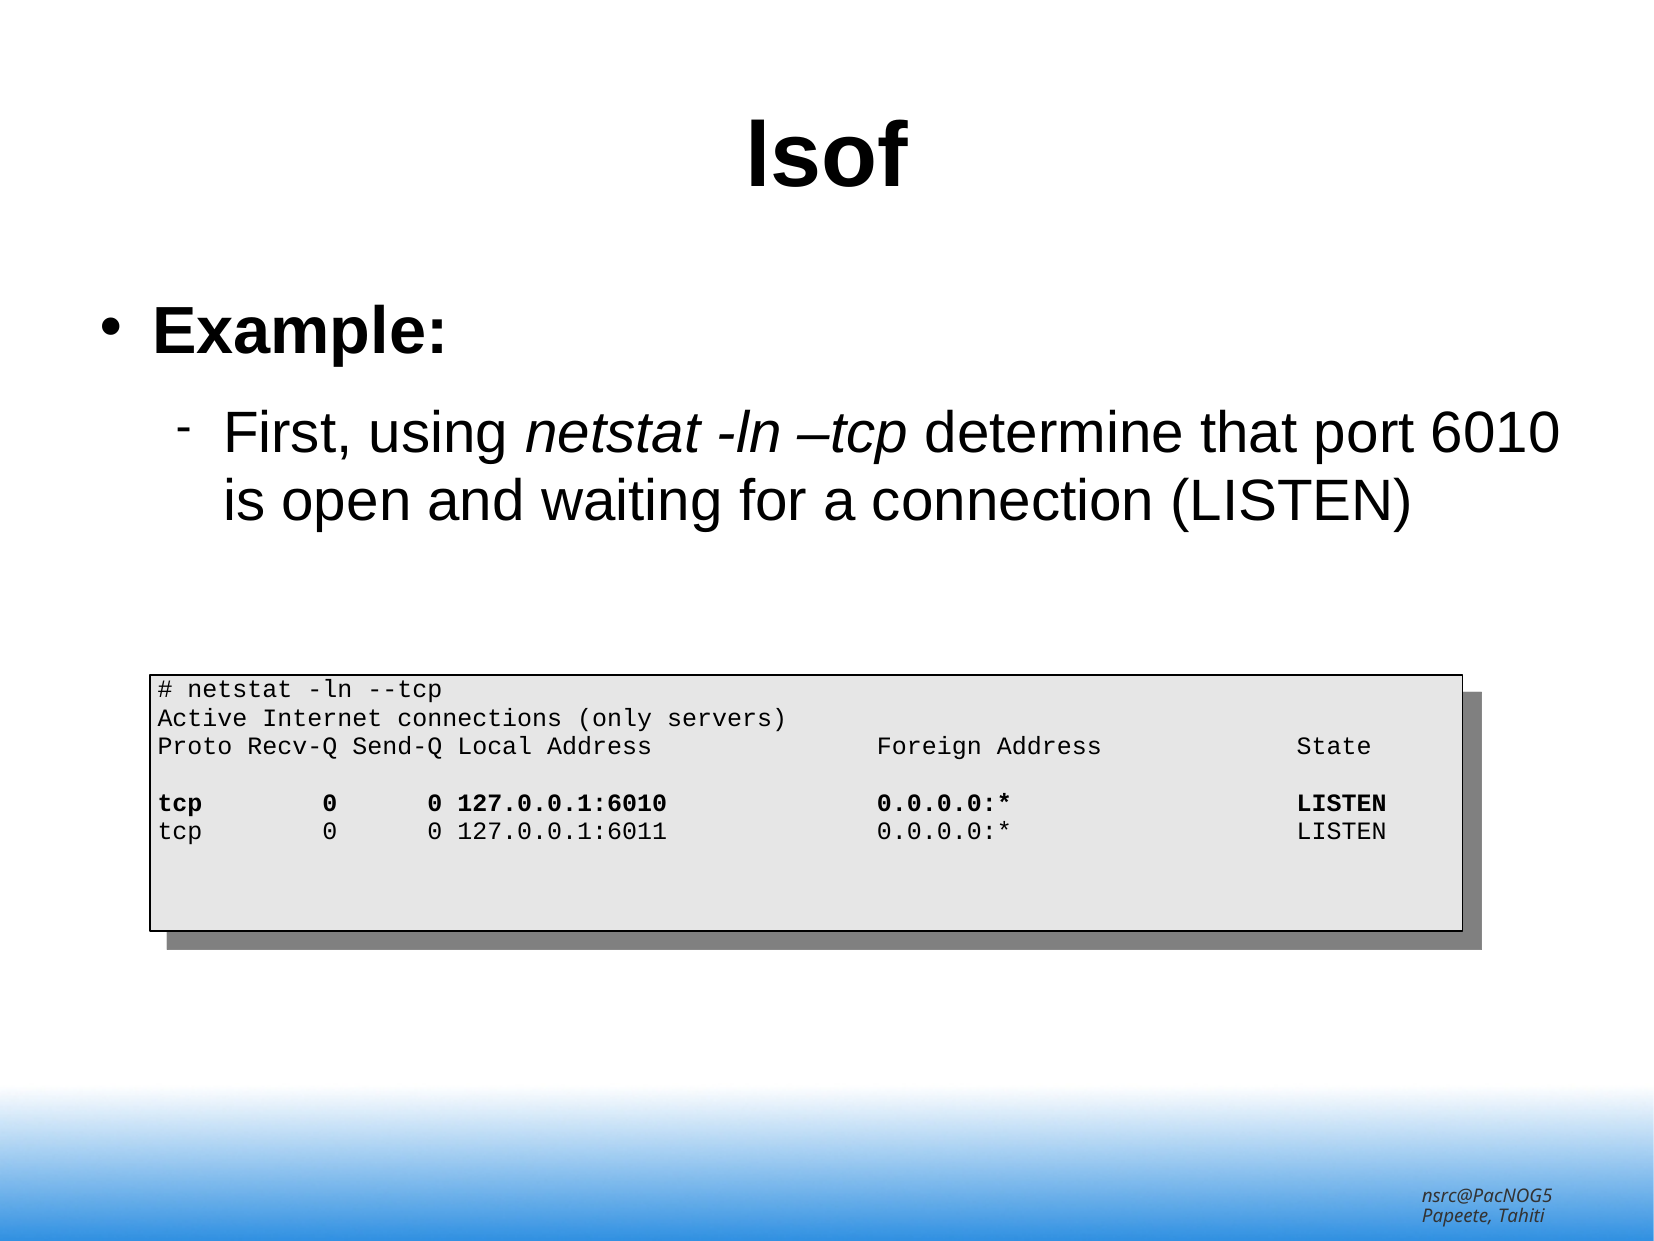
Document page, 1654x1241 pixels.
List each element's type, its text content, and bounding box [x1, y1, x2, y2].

text_box # netstat -ln --tcp Active Internet connections (only servers)‏ Proto Recv-Q Send-Q Local Address Foreign Address State tcp 0 0 127.0.0.1:6010 0.0.0.0:* LISTEN tcp 0 0 127.0.0.1:6011 0.0.0.0:* LISTEN [149, 675, 1463, 931]
picture [0, 1083, 1654, 1241]
title lsof [82, 49, 1571, 257]
list Example: First, using netstat -ln –tcp determine that port 6010 is open and waiting for a connection (LISTEN) [82, 290, 1571, 622]
